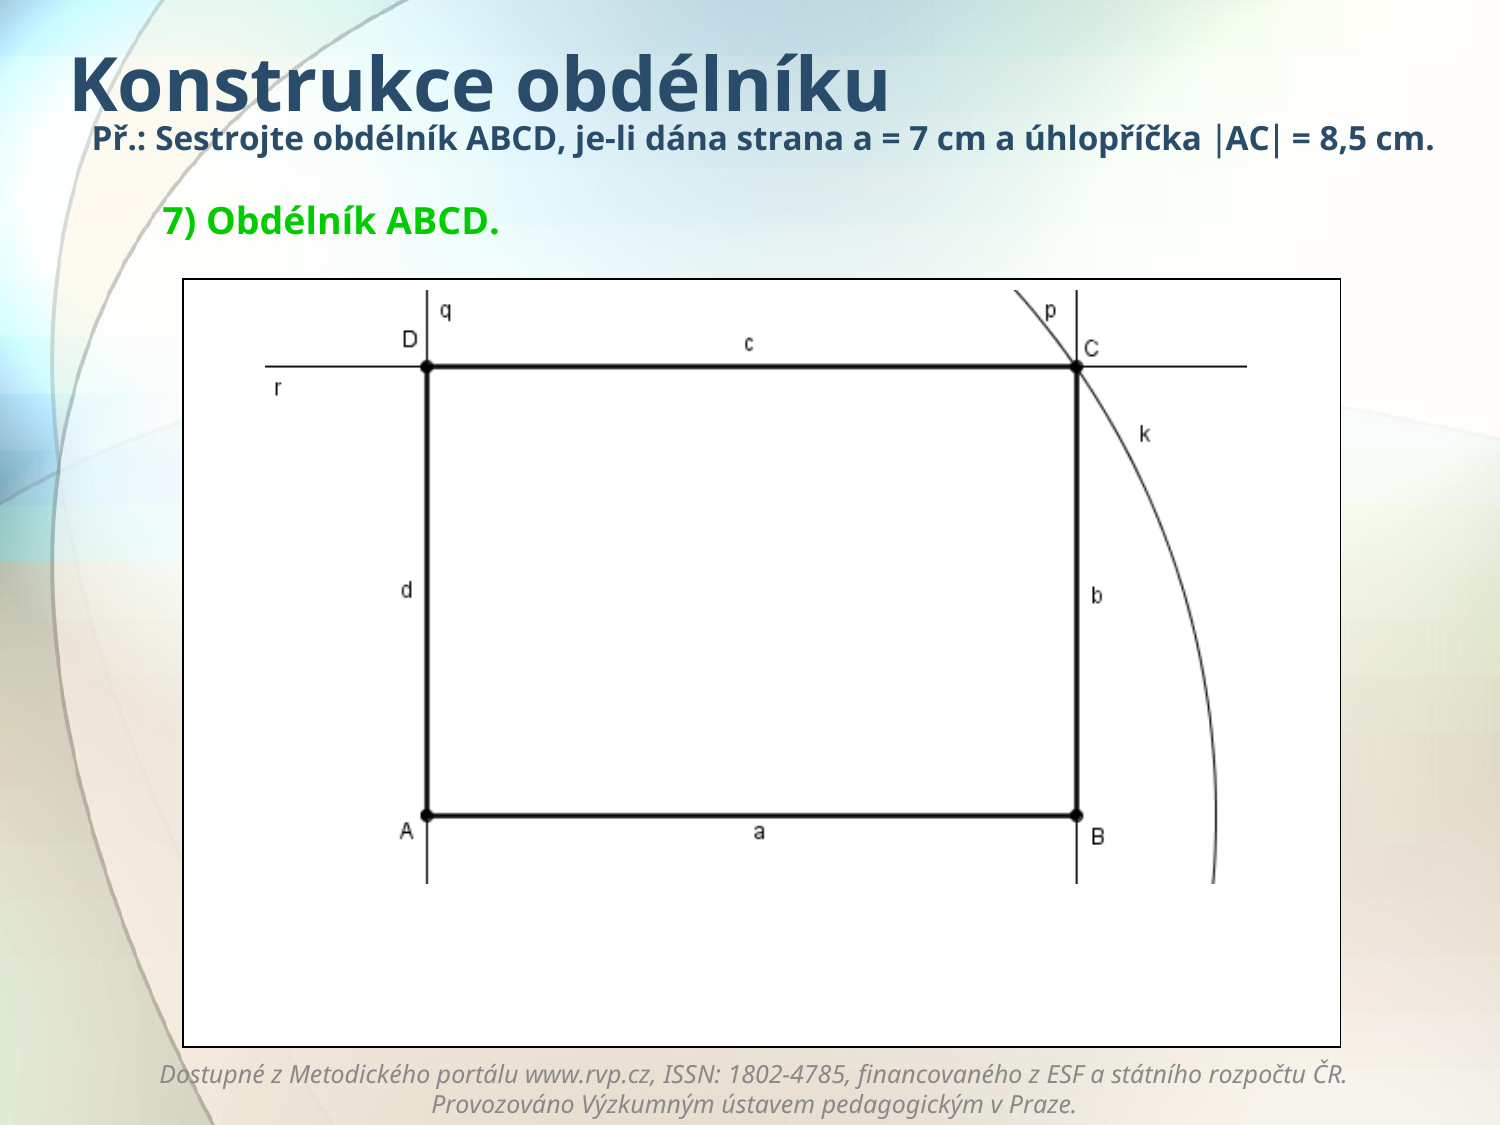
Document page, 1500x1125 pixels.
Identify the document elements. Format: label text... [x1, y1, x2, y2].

title Konstrukce obdélníku [53, 38, 1388, 142]
picture [0, 0, 1500, 1125]
text_box [183, 278, 1341, 1047]
text_box Př.: Sestrojte obdélník ABCD, je-li dána strana a = 7 cm a úhlopříčka AC = 8,5 cm. [76, 90, 1459, 185]
text_box 7) Obdélník ABCD. [147, 172, 1459, 267]
